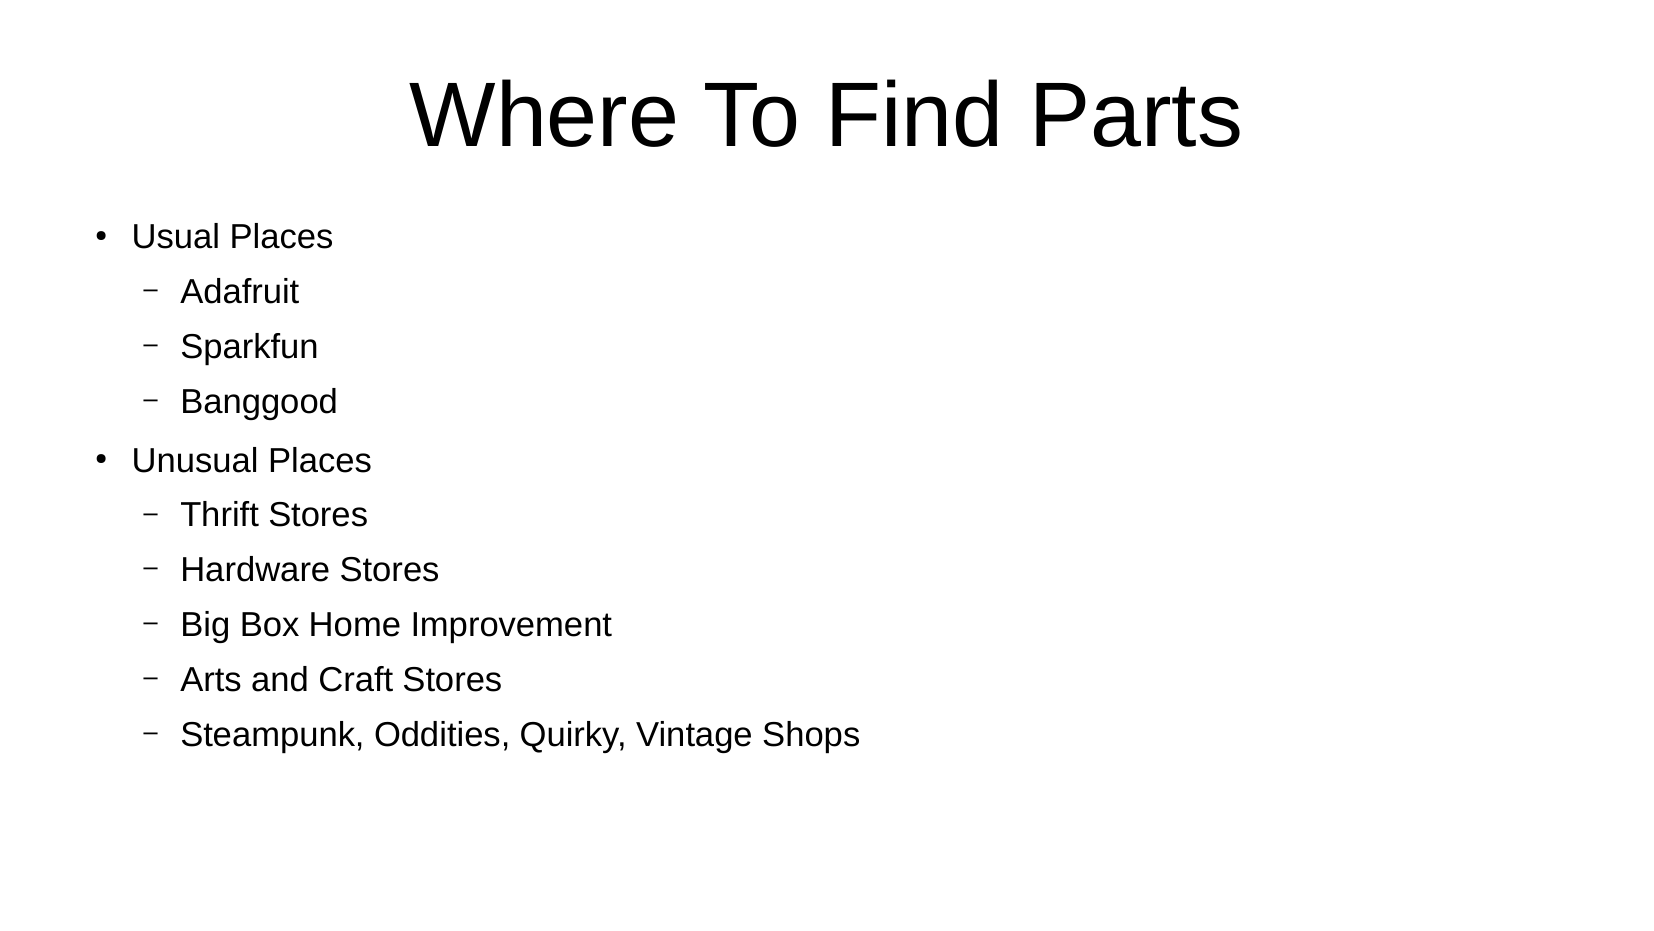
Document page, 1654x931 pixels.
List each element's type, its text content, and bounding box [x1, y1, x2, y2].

list Usual Places Adafruit Sparkfun Banggood Unusual Places Thrift Stores Hardware Stores Big Box Home Improvement Arts and Craft Stores Steampunk, Oddities, Quirky, Vintage Shops [82, 217, 1571, 758]
title Where To Find Parts [82, 37, 1571, 193]
